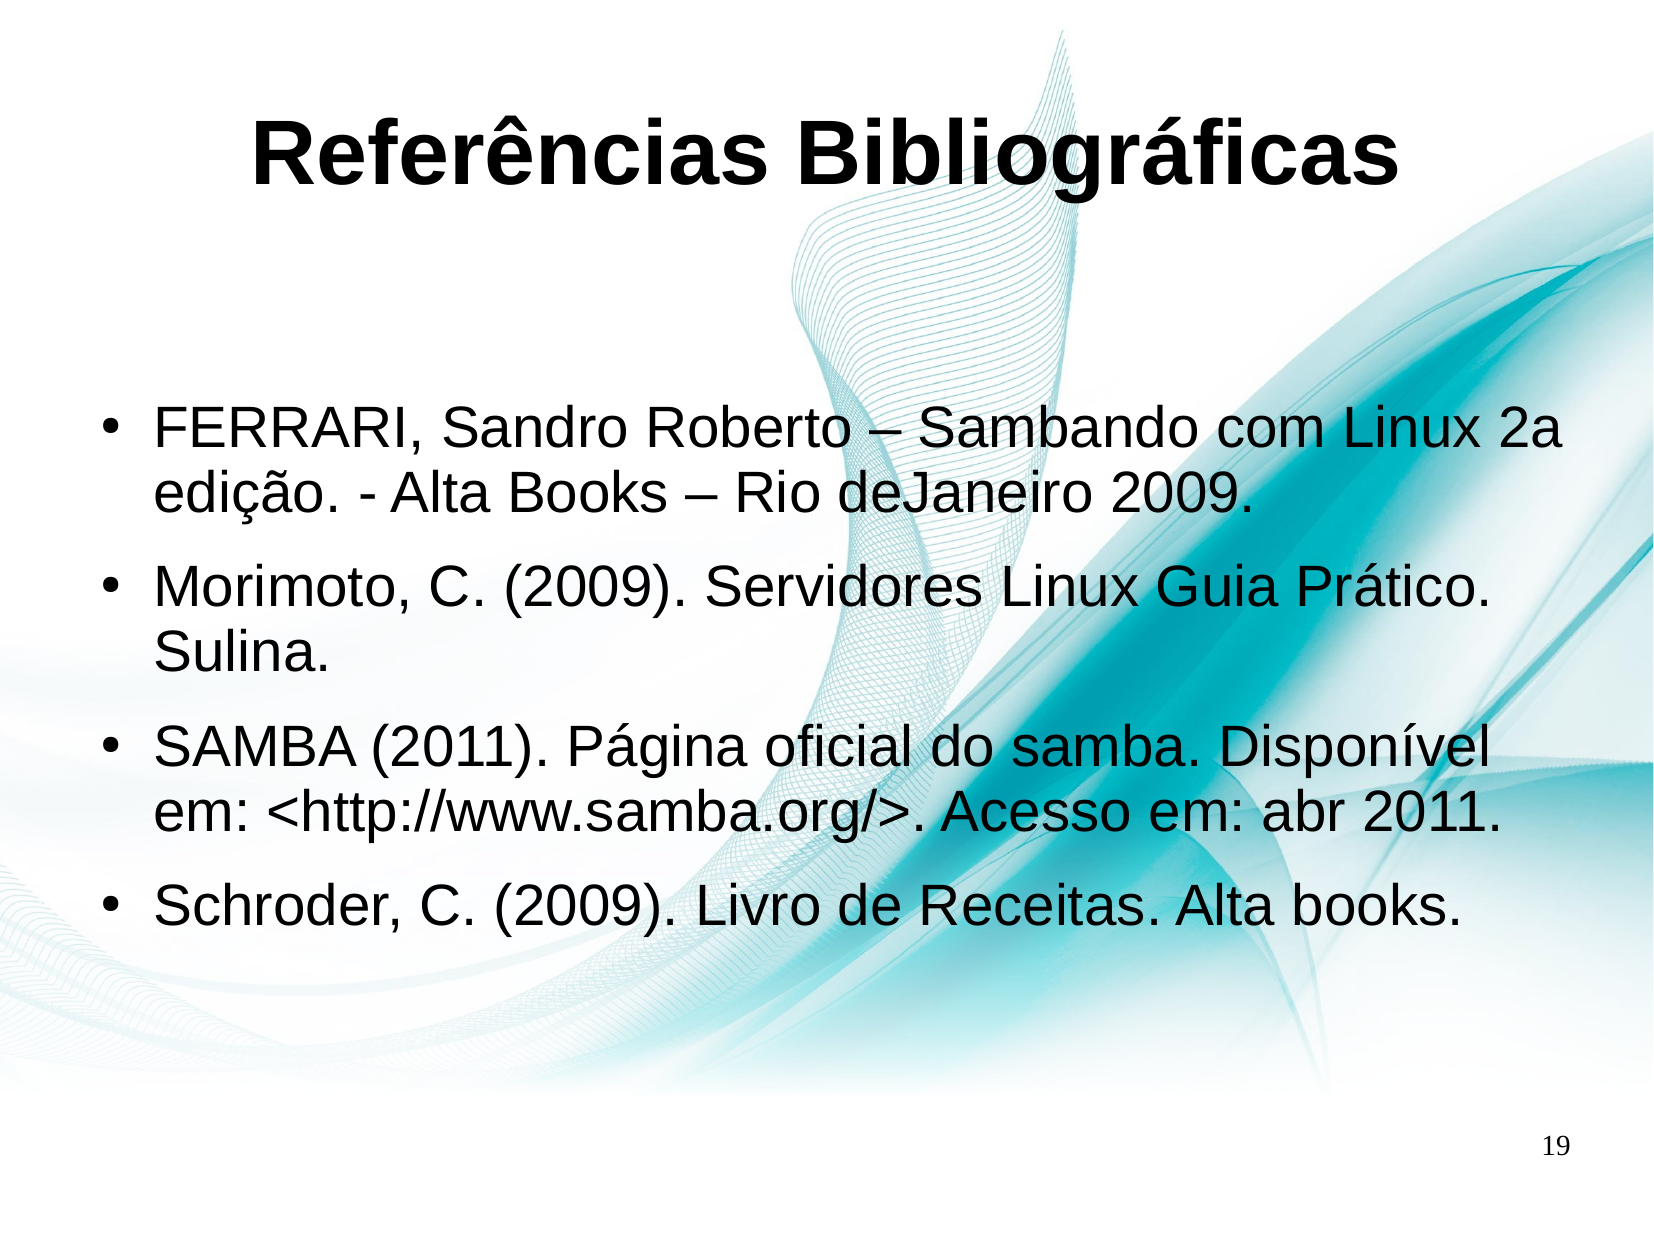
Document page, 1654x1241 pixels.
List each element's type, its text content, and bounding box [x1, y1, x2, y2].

title Referências Bibliográficas [82, 56, 1571, 250]
picture [0, 29, 1654, 1123]
list FERRARI, Sandro Roberto – Sambando com Linux 2a edição. - Alta Books – Rio deJaneiro 2009. Morimoto, C. (2009). Servidores Linux Guia Prático. Sulina. SAMBA (2011). Página oficial do samba. Disponível em: <http://www.samba.org/>. Acesso em: abr 2011. Schroder, C. (2009). Livro de Receitas. Alta books. [82, 290, 1571, 1241]
